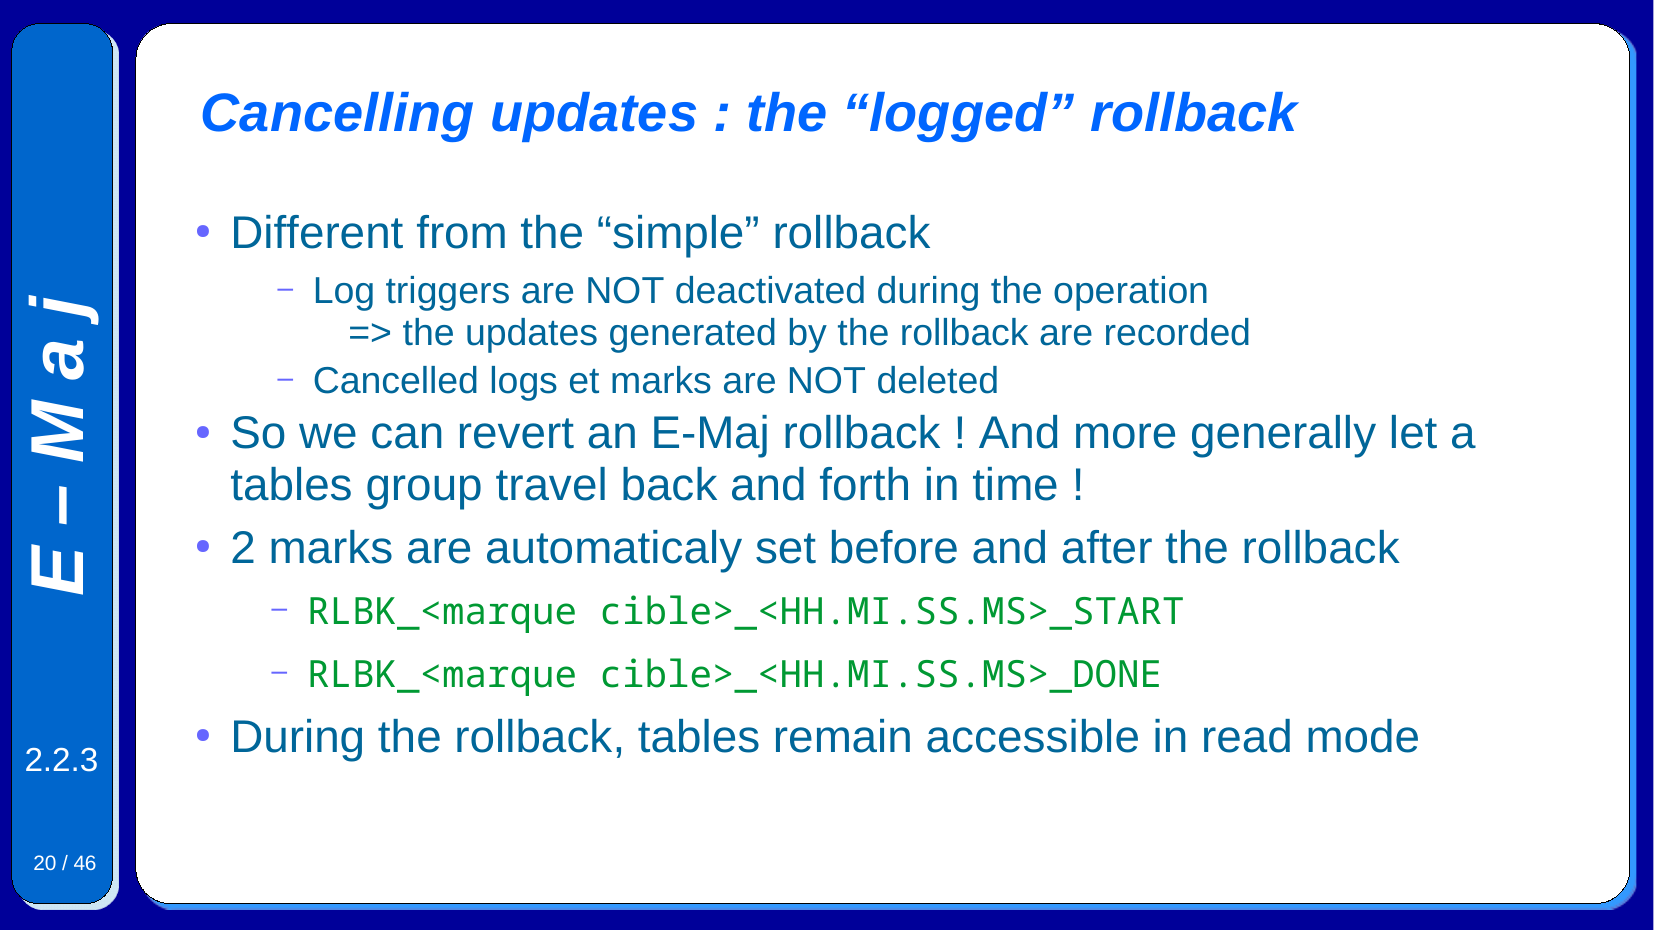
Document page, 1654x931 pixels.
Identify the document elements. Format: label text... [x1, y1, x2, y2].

title Cancelling updates : the “logged” rollback [200, 34, 1575, 191]
list Different from the “simple” rollback Log triggers are NOT deactivated during the operation => the updates generated by the rollback are recorded Cancelled logs et marks are NOT deleted So we can revert an E-Maj rollback ! And more generally let a tables group travel back and forth in time ! 2 marks are automaticaly set before and after the rollback RLBK_<marque cible>_<HH.MI.SS.MS>_START RLBK_<marque cible>_<HH.MI.SS.MS>_DONE During the rollback, tables remain accessible in read mode [177, 206, 1587, 827]
